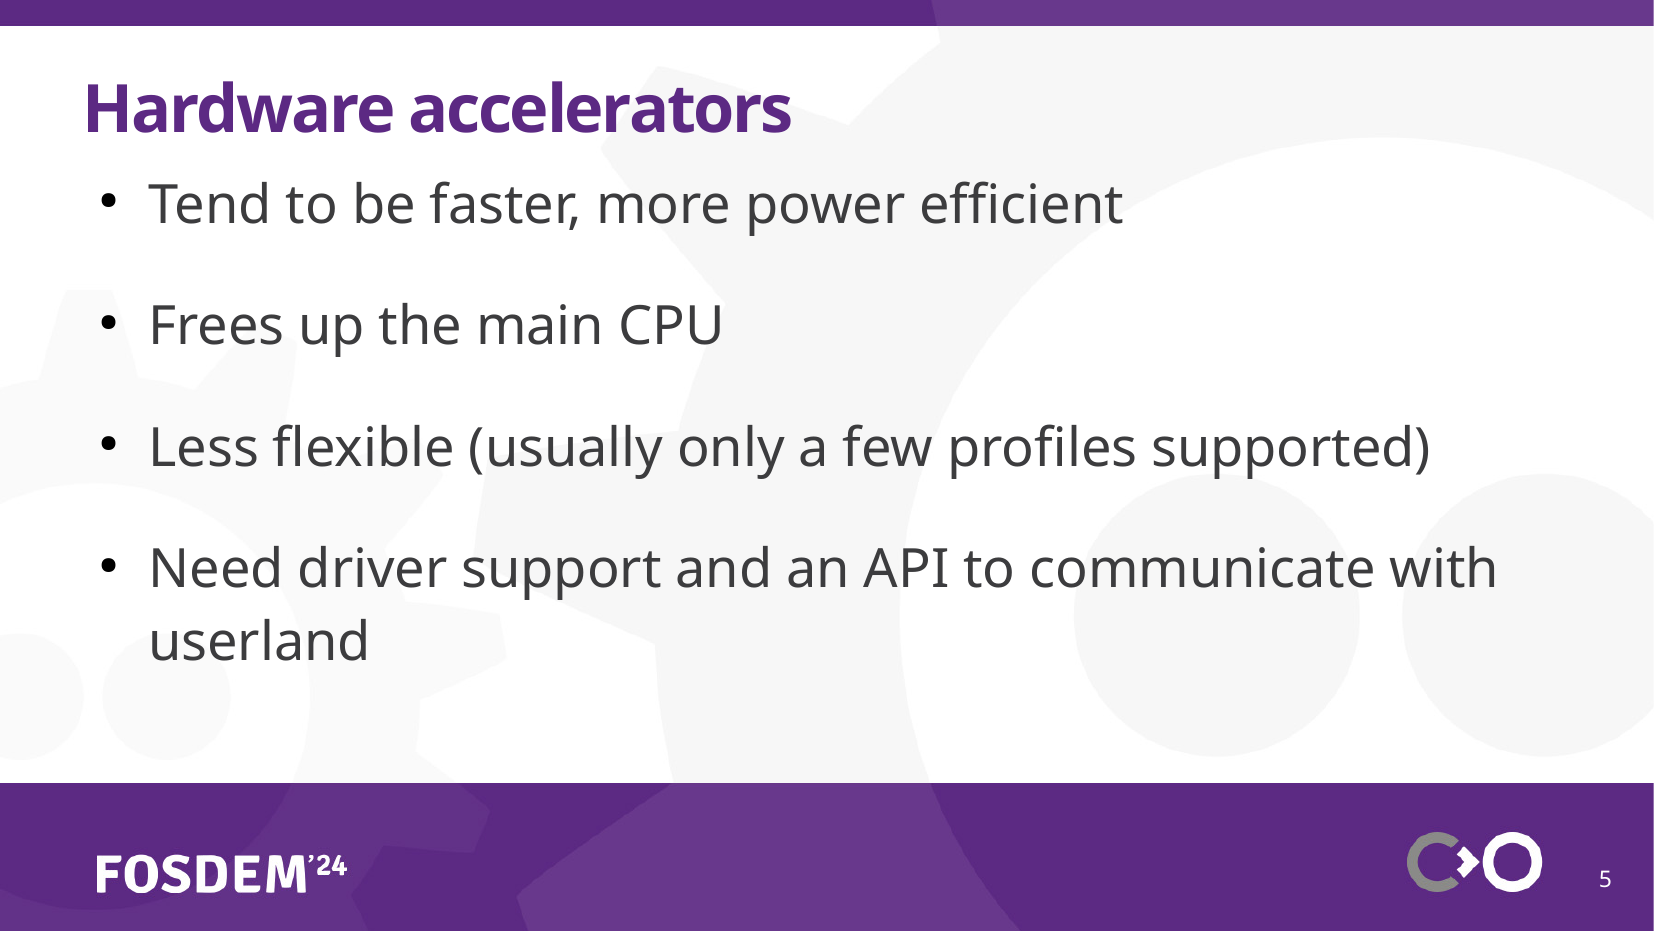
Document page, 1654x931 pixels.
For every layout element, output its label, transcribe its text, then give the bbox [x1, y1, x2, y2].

title Hardware accelerators [82, 60, 1571, 154]
picture [0, 0, 1654, 931]
list Tend to be faster, more power efficient Frees up the main CPU Less flexible (usually only a few profiles supported) Need driver support and an API to communicate with userland [82, 165, 1571, 758]
